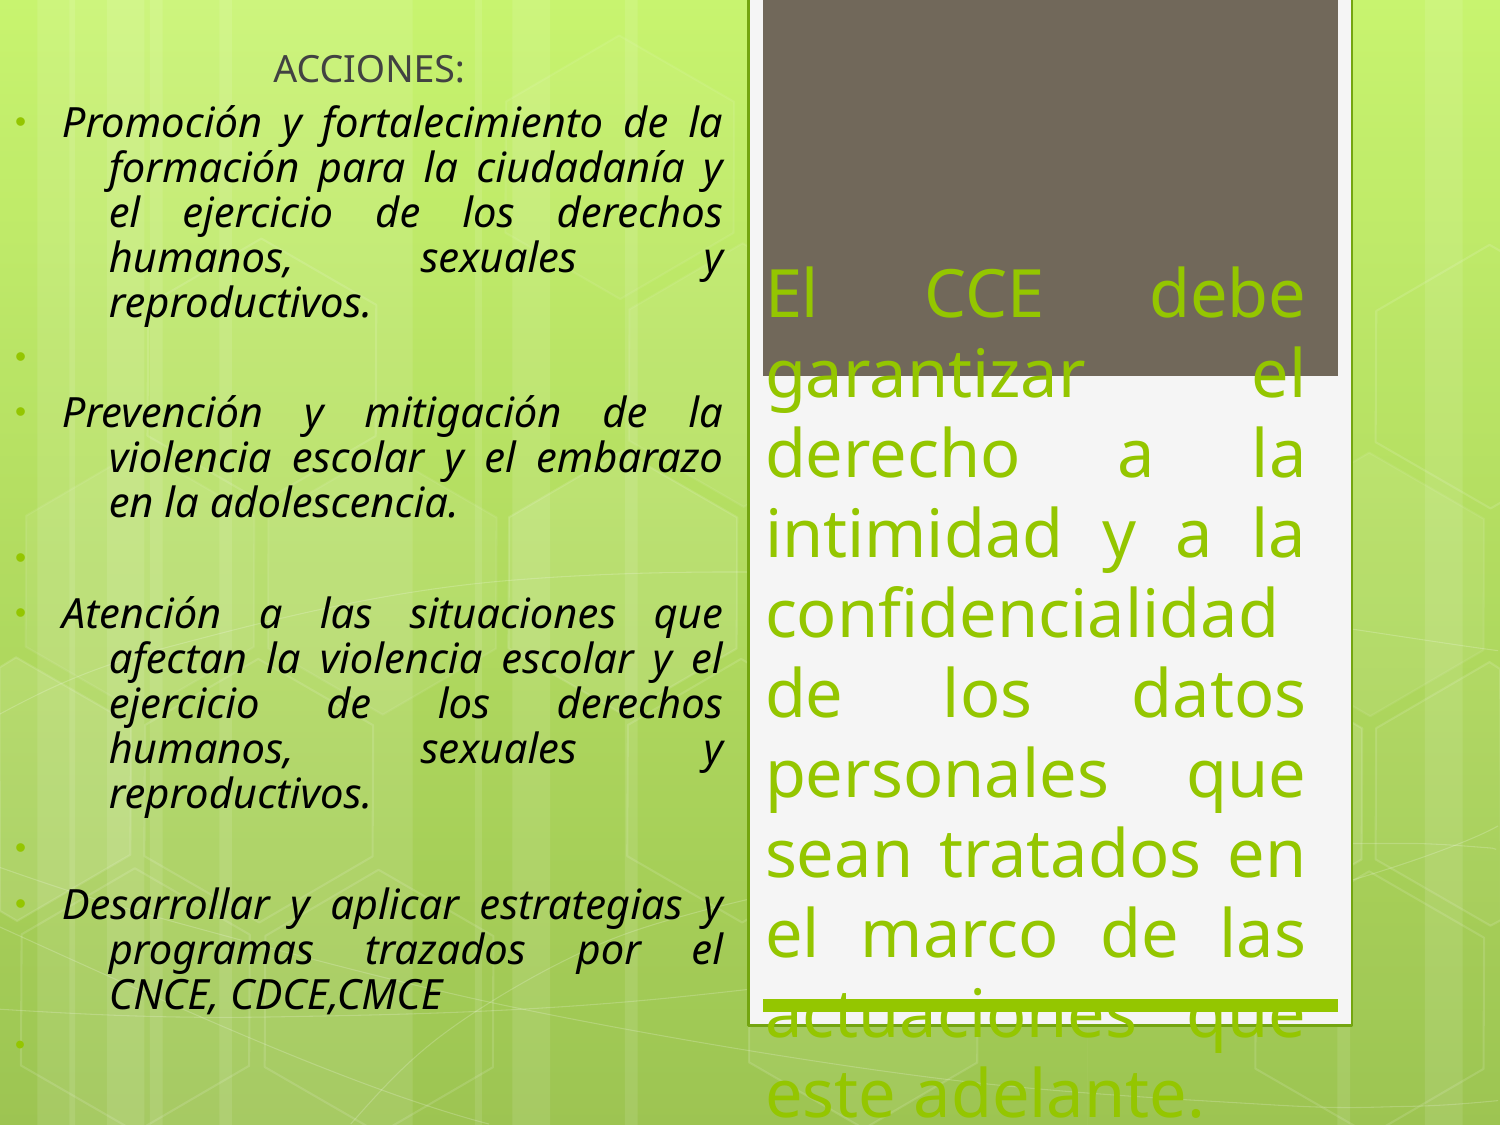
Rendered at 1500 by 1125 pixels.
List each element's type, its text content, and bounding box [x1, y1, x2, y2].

subtitle ACCIONES: Promoción y fortalecimiento de la formación para la ciudadanía y el ejercicio de los derechos humanos, sexuales y reproductivos. Prevención y mitigación de la violencia escolar y el embarazo en la adolescencia. Atención a las situaciones que afectan la violencia escolar y el ejercicio de los derechos humanos, sexuales y reproductivos. Desarrollar y aplicar estrategias y programas trazados por el CNCE, CDCE,CMCE [0, 42, 739, 1106]
title El CCE debe garantizar el derecho a la intimidad y a la confidencialidad de los datos personales que sean tratados en el marco de las actuaciones que este adelante. [750, 243, 1353, 948]
